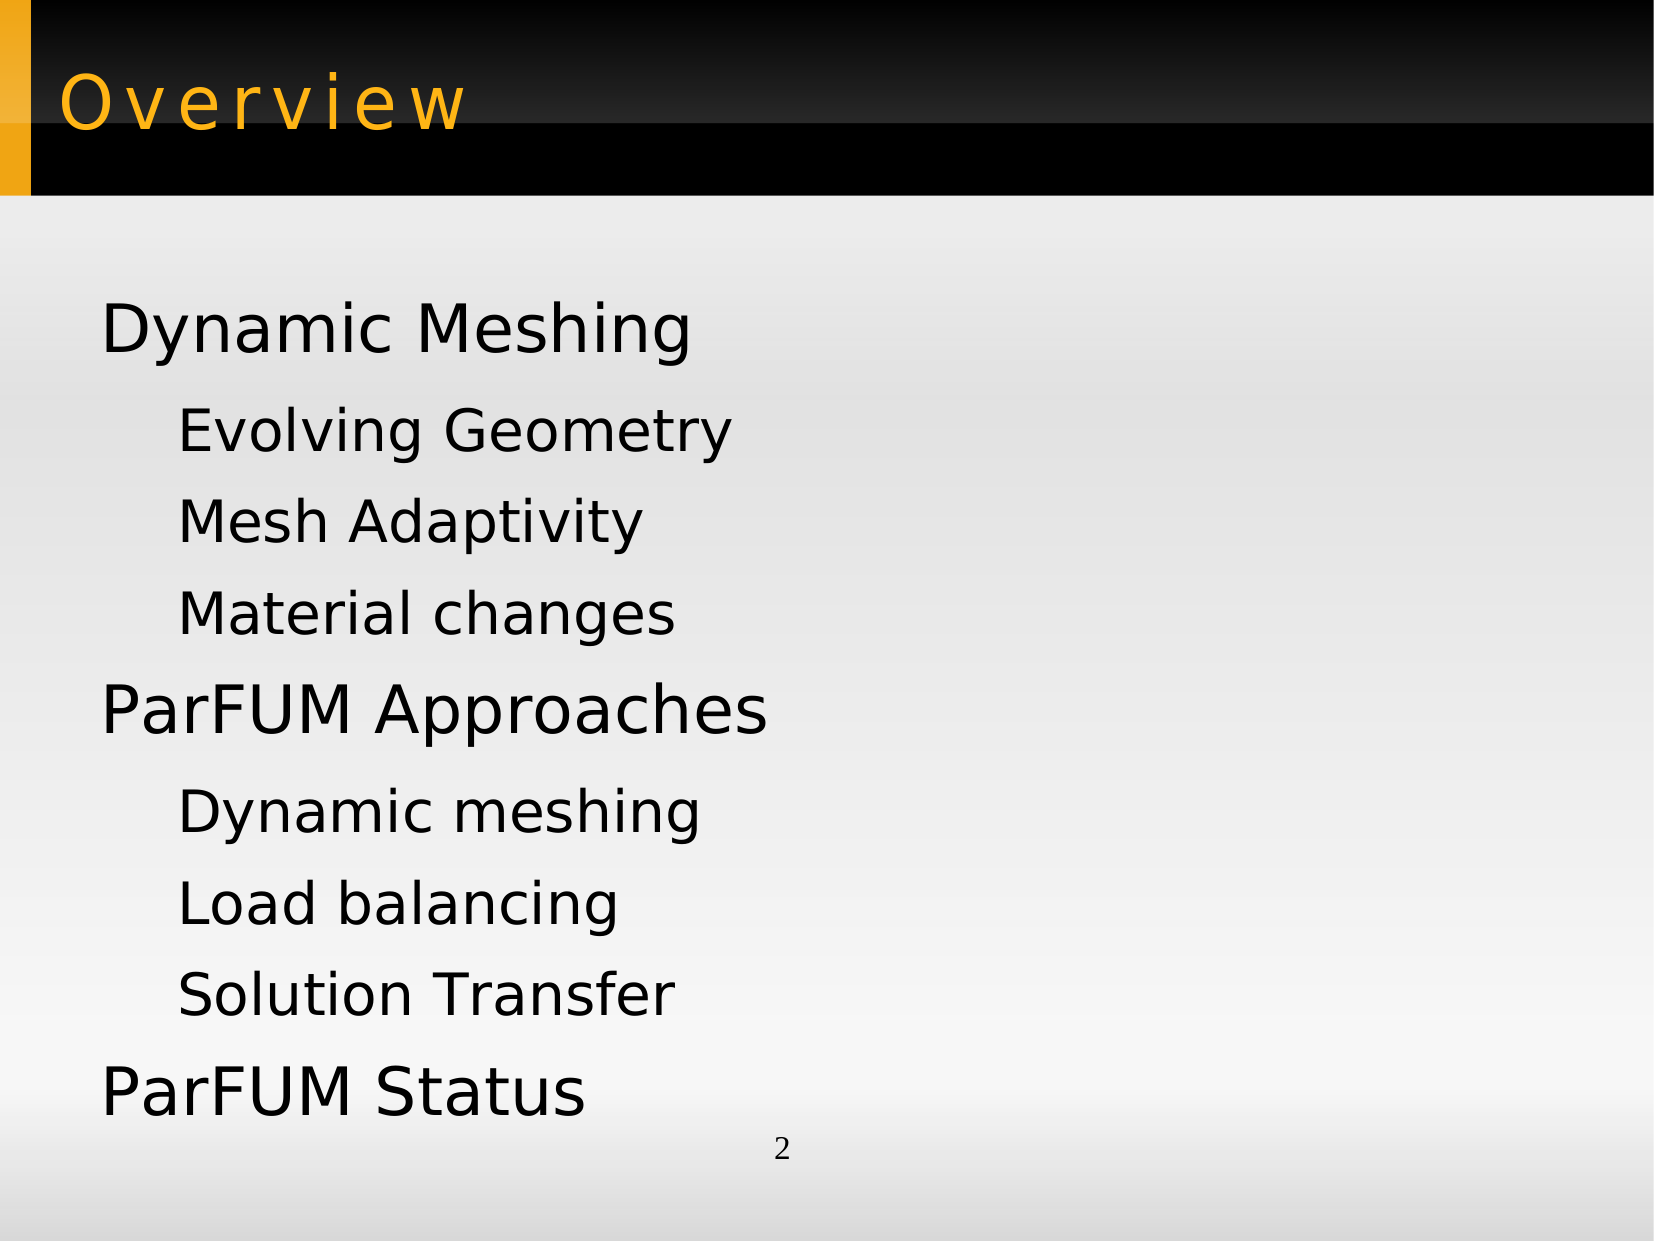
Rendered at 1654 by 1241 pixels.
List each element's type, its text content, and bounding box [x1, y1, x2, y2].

list Dynamic Meshing Evolving Geometry Mesh Adaptivity Material changes ParFUM Approaches Dynamic meshing Load balancing Solution Transfer ParFUM Status [82, 290, 1571, 1131]
title Overview [59, 29, 1270, 178]
picture [0, 0, 1654, 1241]
